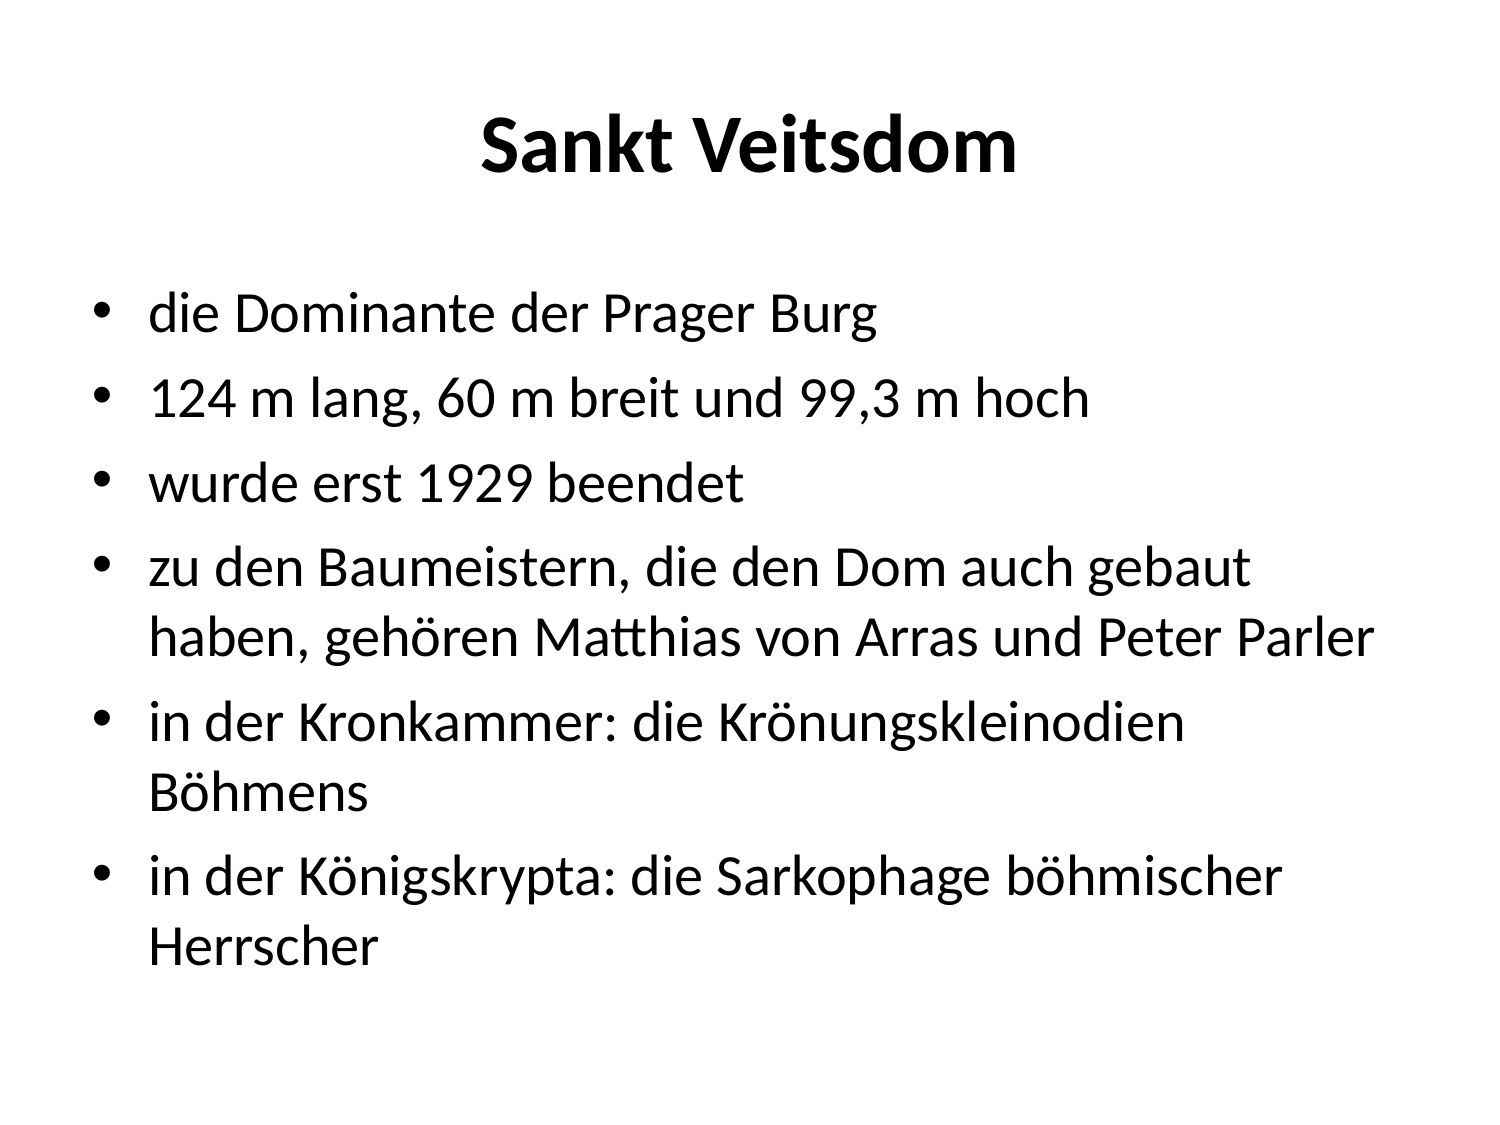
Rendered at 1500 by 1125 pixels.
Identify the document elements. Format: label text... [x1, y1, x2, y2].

list die Dominante der Prager Burg 124 m lang, 60 m breit und 99,3 m hoch wurde erst 1929 beendet zu den Baumeistern, die den Dom auch gebaut haben, gehören Matthias von Arras und Peter Parler in der Kronkammer: die Krönungskleinodien Böhmens in der Königskrypta: die Sarkophage böhmischer Herrscher [76, 267, 1427, 1010]
title Sankt Veitsdom [75, 45, 1426, 233]
